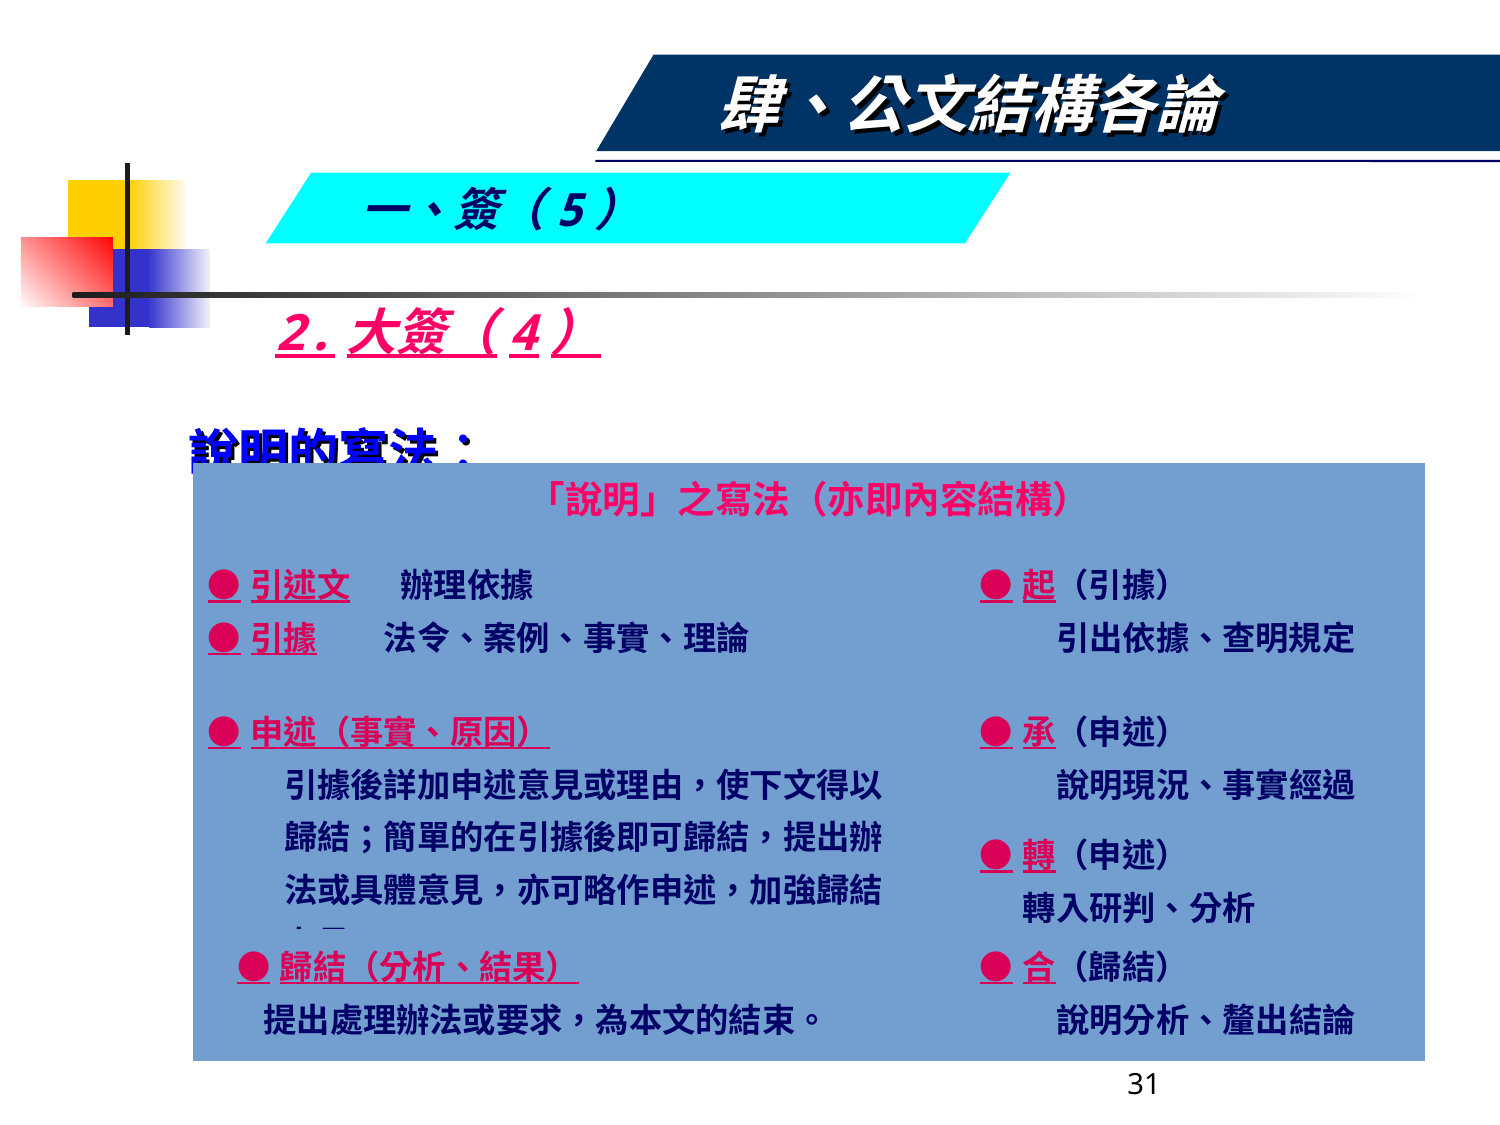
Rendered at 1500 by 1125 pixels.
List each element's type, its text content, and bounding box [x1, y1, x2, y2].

table_cell ●合（歸結） 說明分析、釐出結論 [940, 929, 1425, 1061]
text_box 說明的寫法︰ [320, 444, 329, 459]
table_cell ●歸結（分析、結果） 提出處理辦法或要求，為本文的結束。 [193, 929, 940, 1061]
text_box 說明的寫法︰ [173, 368, 616, 491]
text_box 肆、公文結構各論 [596, 54, 1500, 152]
table_cell ●轉（申述） 轉入研判、分析 [940, 817, 1425, 929]
text_box 一、簽（5） [265, 172, 1011, 244]
text_box [1112, 1037, 1426, 1113]
table_cell ●申述（事實、原因） 引據後詳加申述意見或理由，使下文得以 歸結；簡單的在引據後即可歸結，提出辦 法或具體意見，亦可略作申述，加強歸結 力量。 [193, 694, 940, 929]
text_box 2.大簽（4） [260, 293, 729, 368]
text_box 說明的寫法︰ [206, 444, 214, 463]
text_box 說明的寫法︰ [402, 451, 413, 463]
table_cell ●起（引據） 引出依據、查明規定 [940, 547, 1425, 694]
table_cell ●引述文 辦理依據 ●引據 法令、案例、事實、理論 [193, 547, 940, 694]
table_header 「說明」之寫法（亦即內容結構） [193, 463, 1425, 547]
table_cell ●承（申述） 說明現況、事實經過 [940, 694, 1425, 817]
text_box 說明的寫法︰ [314, 449, 324, 463]
